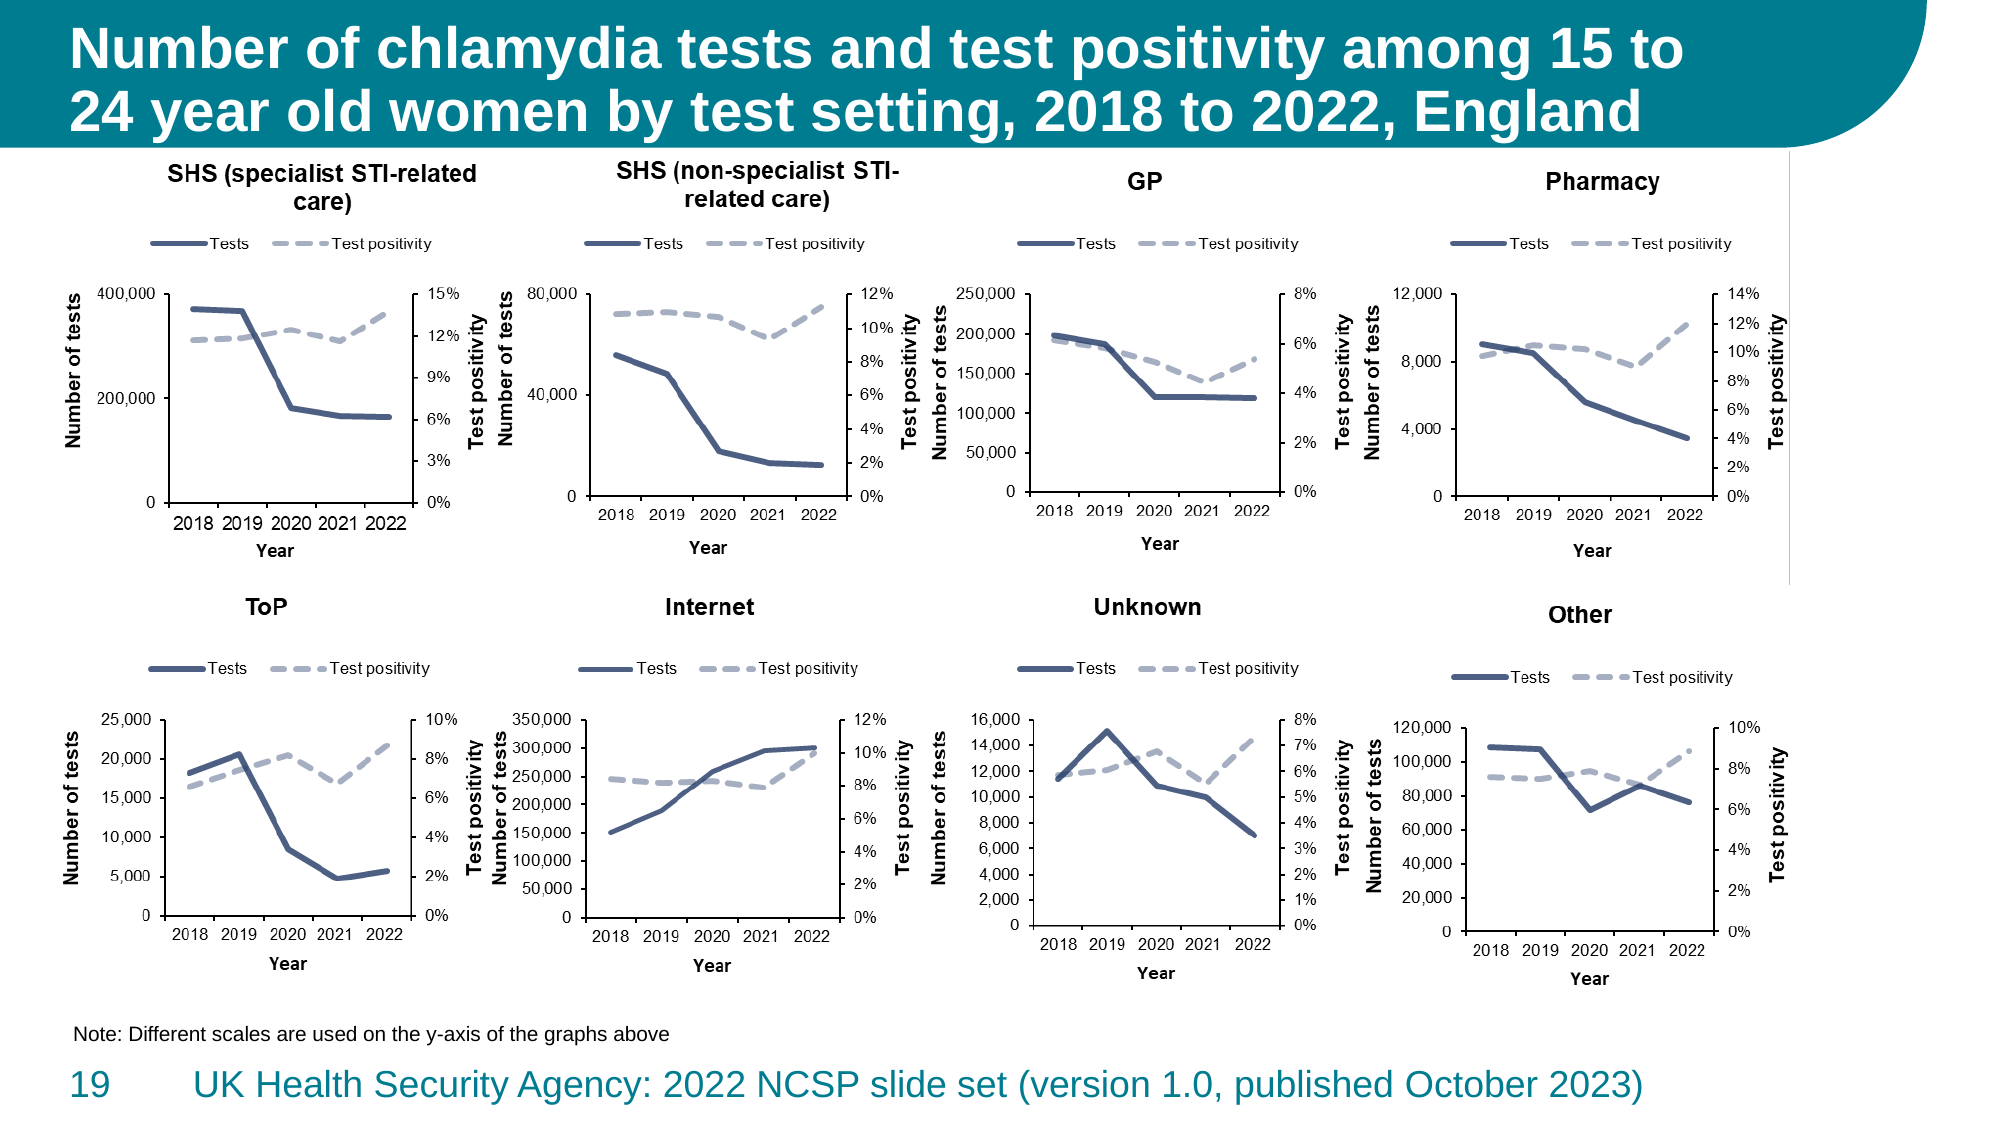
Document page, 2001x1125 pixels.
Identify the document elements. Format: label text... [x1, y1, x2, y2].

title Number of chlamydia tests and test positivity among 15 to 24 year old women by test setting, 2018 to 2022, England [54, 11, 1780, 116]
text_box Note: Different scales are used on the y-axis of the graphs above [54, 1018, 693, 1054]
picture [54, 150, 1790, 1018]
text_box [54, 1054, 152, 1112]
text_box UK Health Security Agency: 2022 NCSP slide set (version 1.0, published October 2023) [177, 1053, 1820, 1113]
